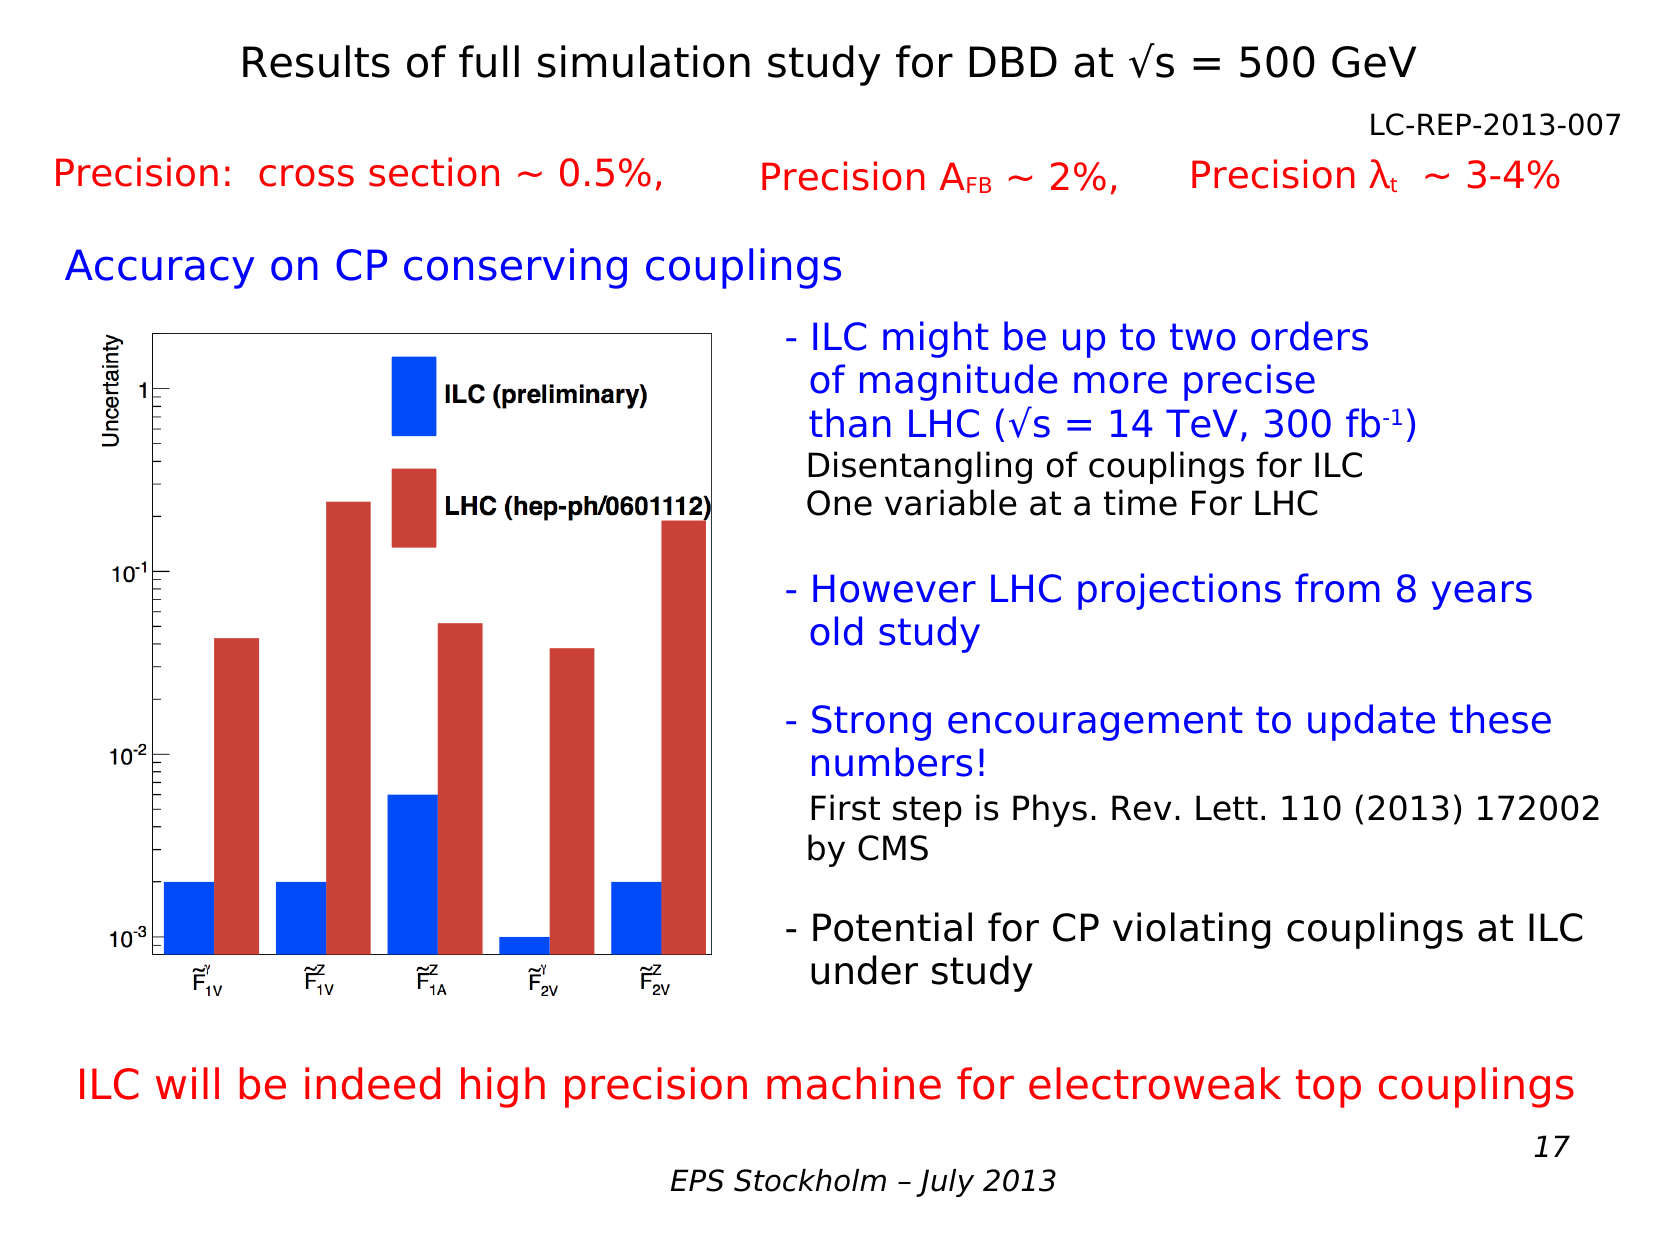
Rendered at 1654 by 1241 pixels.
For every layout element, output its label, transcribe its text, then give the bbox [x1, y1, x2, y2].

text_box Accuracy on CP conserving couplings [49, 234, 857, 298]
text_box Precision: cross section ~ 0.5%, [37, 144, 678, 203]
picture [75, 298, 788, 1040]
text_box ILC will be indeed high precision machine for electroweak top couplings [61, 1053, 1595, 1117]
text_box Precision λt ~ 3-4% [1174, 146, 1578, 218]
text_box - ILC might be up to two orders of magnitude more precise than LHC (√s = 14 TeV, 300 fb-1) Disentangling of couplings for ILC One variable at a time For LHC - However LHC projections from 8 years old study - Strong encouragement to update these numbers! First step is Phys. Rev. Lett. 110 (2013) 172002 by CMS - Potential for CP violating couplings at ILC under study [769, 307, 1612, 1002]
text_box Results of full simulation study for DBD at √s = 500 GeV [224, 31, 1437, 95]
text_box LC-REP-2013-007 [1353, 100, 1638, 150]
text_box Precision AFB ~ 2%, [744, 147, 1133, 219]
